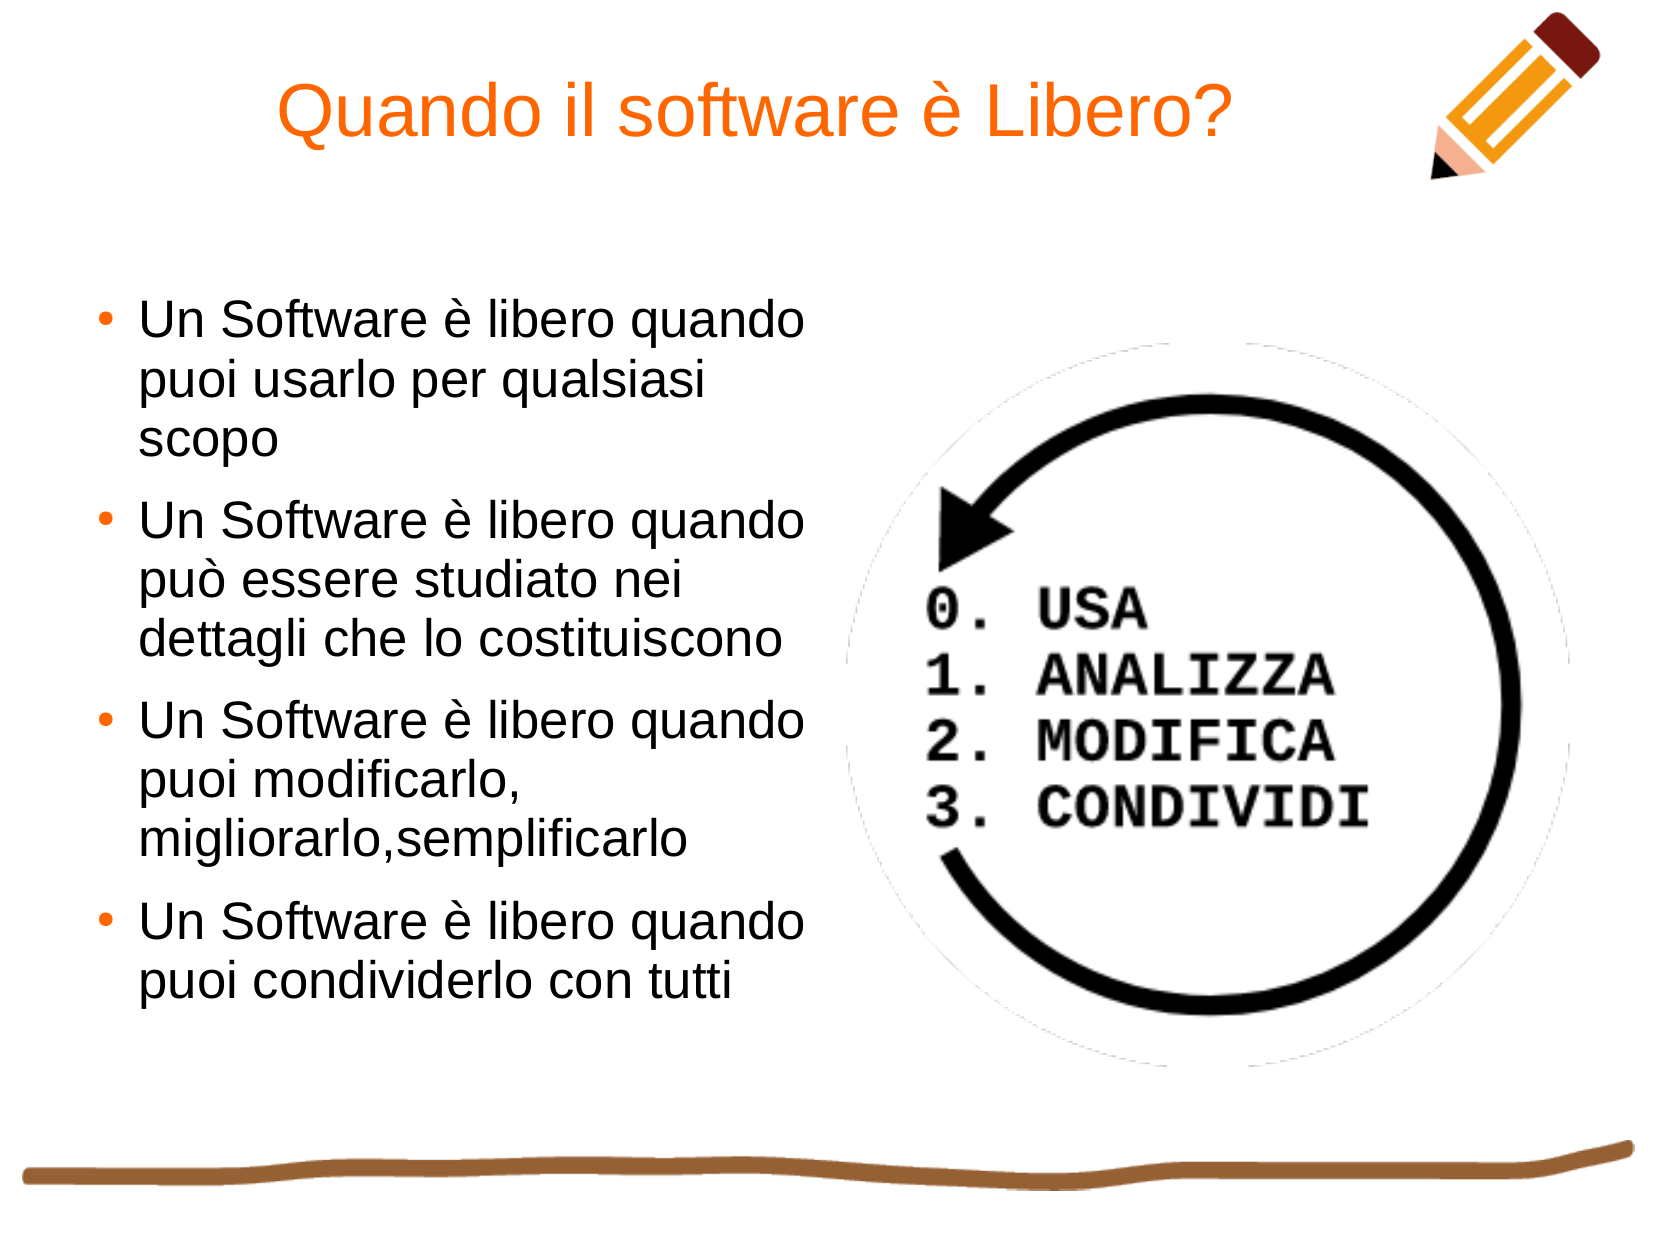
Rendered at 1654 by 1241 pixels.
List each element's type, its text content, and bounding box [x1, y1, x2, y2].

picture [1430, 12, 1601, 181]
picture [845, 342, 1572, 1069]
list Un Software è libero quando puoi usarlo per qualsiasi scopo Un Software è libero quando può essere studiato nei dettagli che lo costituiscono Un Software è libero quando puoi modificarlo, migliorarlo,semplificarlo Un Software è libero quando puoi condividerlo con tutti [82, 290, 809, 1122]
title Quando il software è Libero? [82, 49, 1430, 172]
picture [22, 1140, 1635, 1191]
